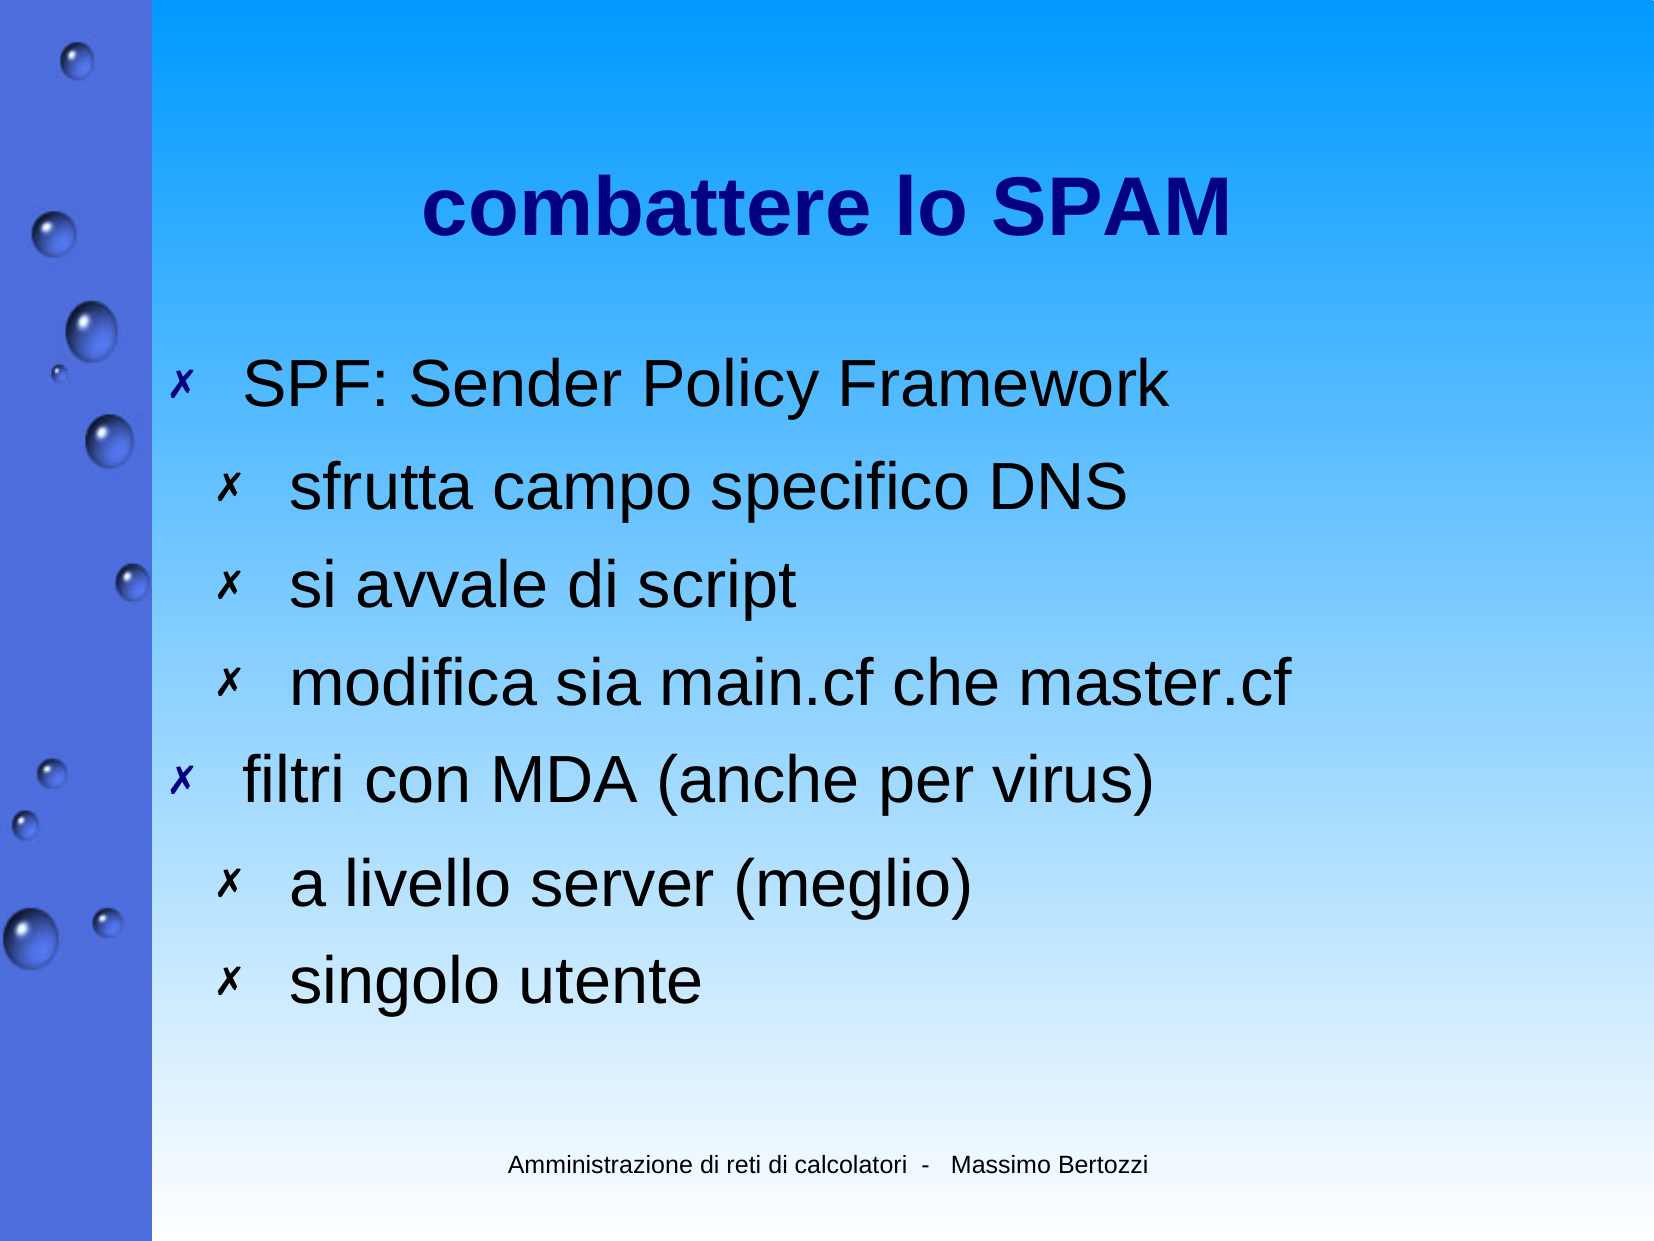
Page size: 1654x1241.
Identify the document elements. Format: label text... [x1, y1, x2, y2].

picture [0, 0, 152, 1241]
title combattere lo SPAM [121, 102, 1534, 311]
list SPF: Sender Policy Framework sfrutta campo specifico DNS si avvale di script modifica sia main.cf che master.cf filtri con MDA (anche per virus) a livello server (meglio) singolo utente [159, 346, 1572, 1142]
